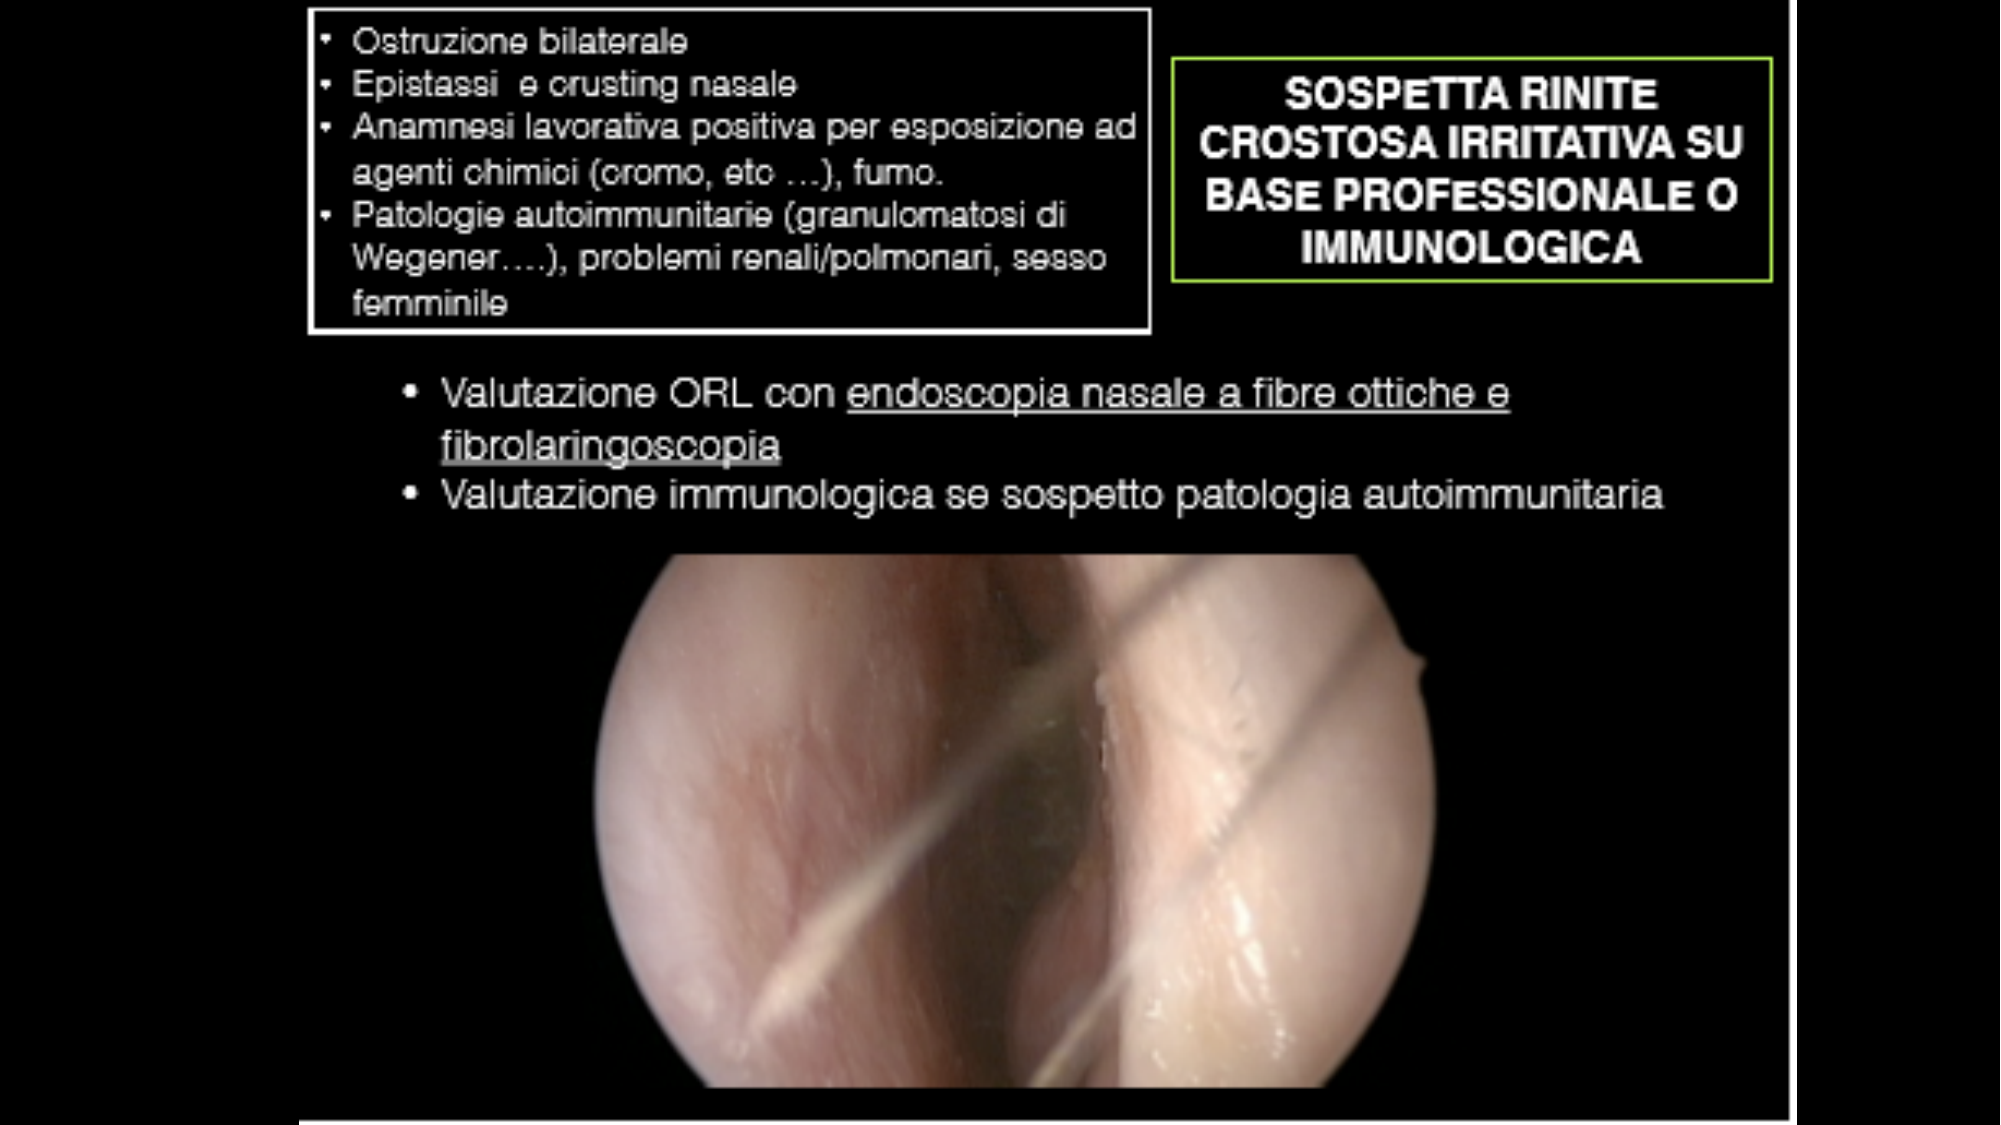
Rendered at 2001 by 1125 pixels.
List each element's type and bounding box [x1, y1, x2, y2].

picture [299, 0, 1797, 1125]
